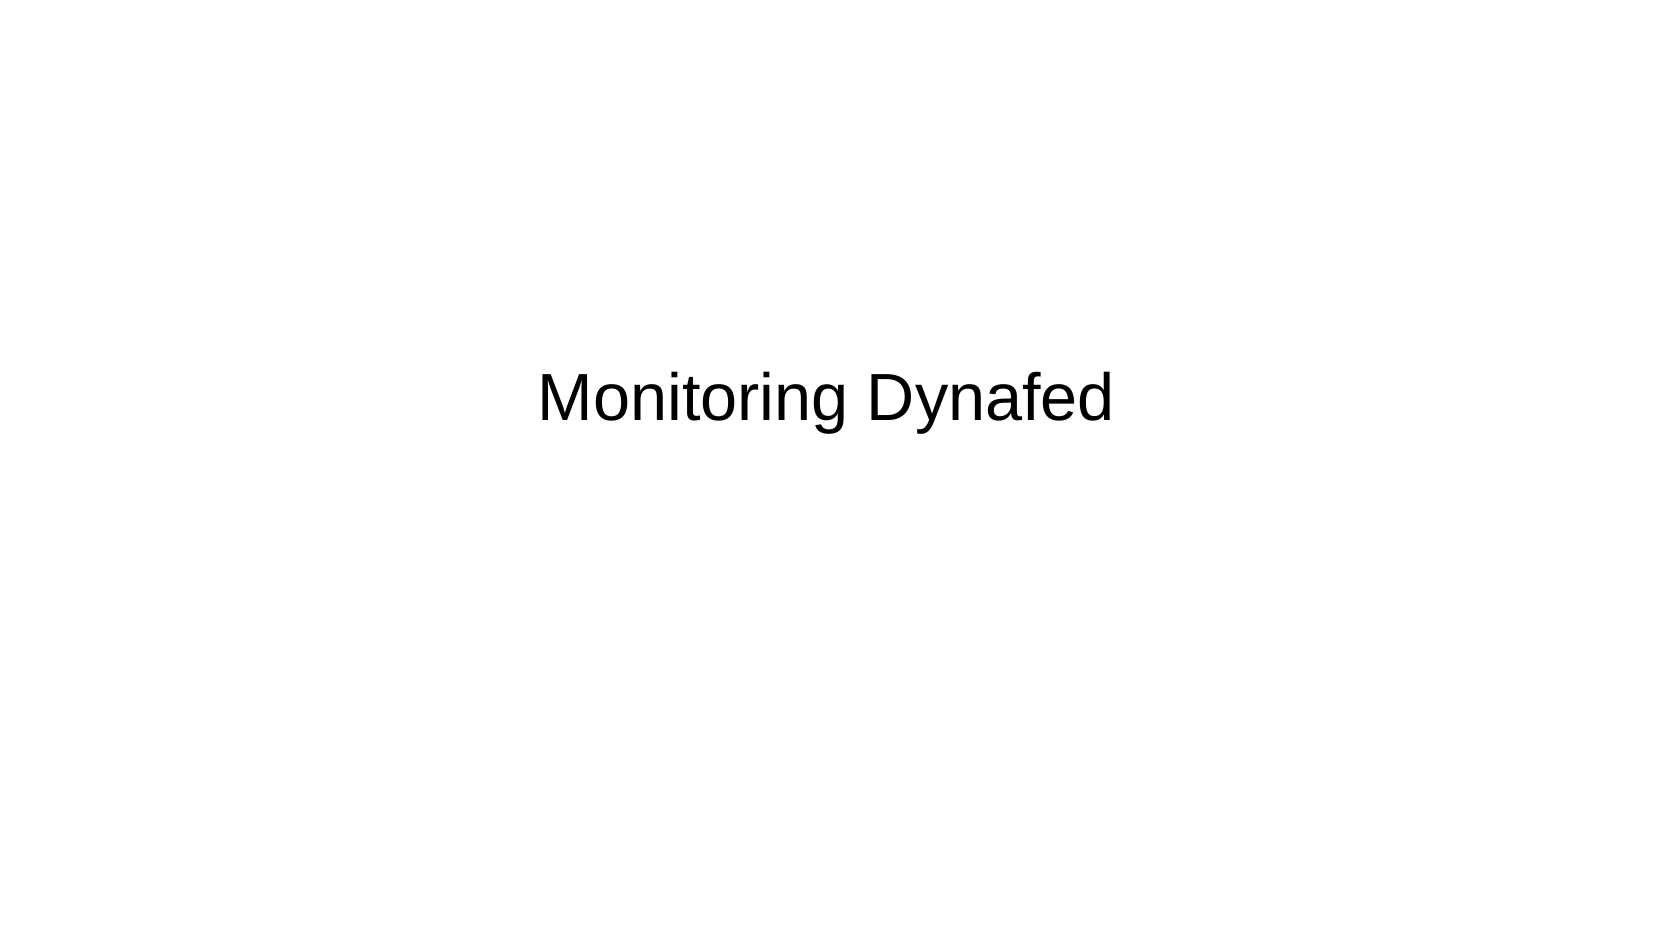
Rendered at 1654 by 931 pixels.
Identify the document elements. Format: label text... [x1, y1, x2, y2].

subtitle Monitoring Dynafed [82, 37, 1571, 758]
